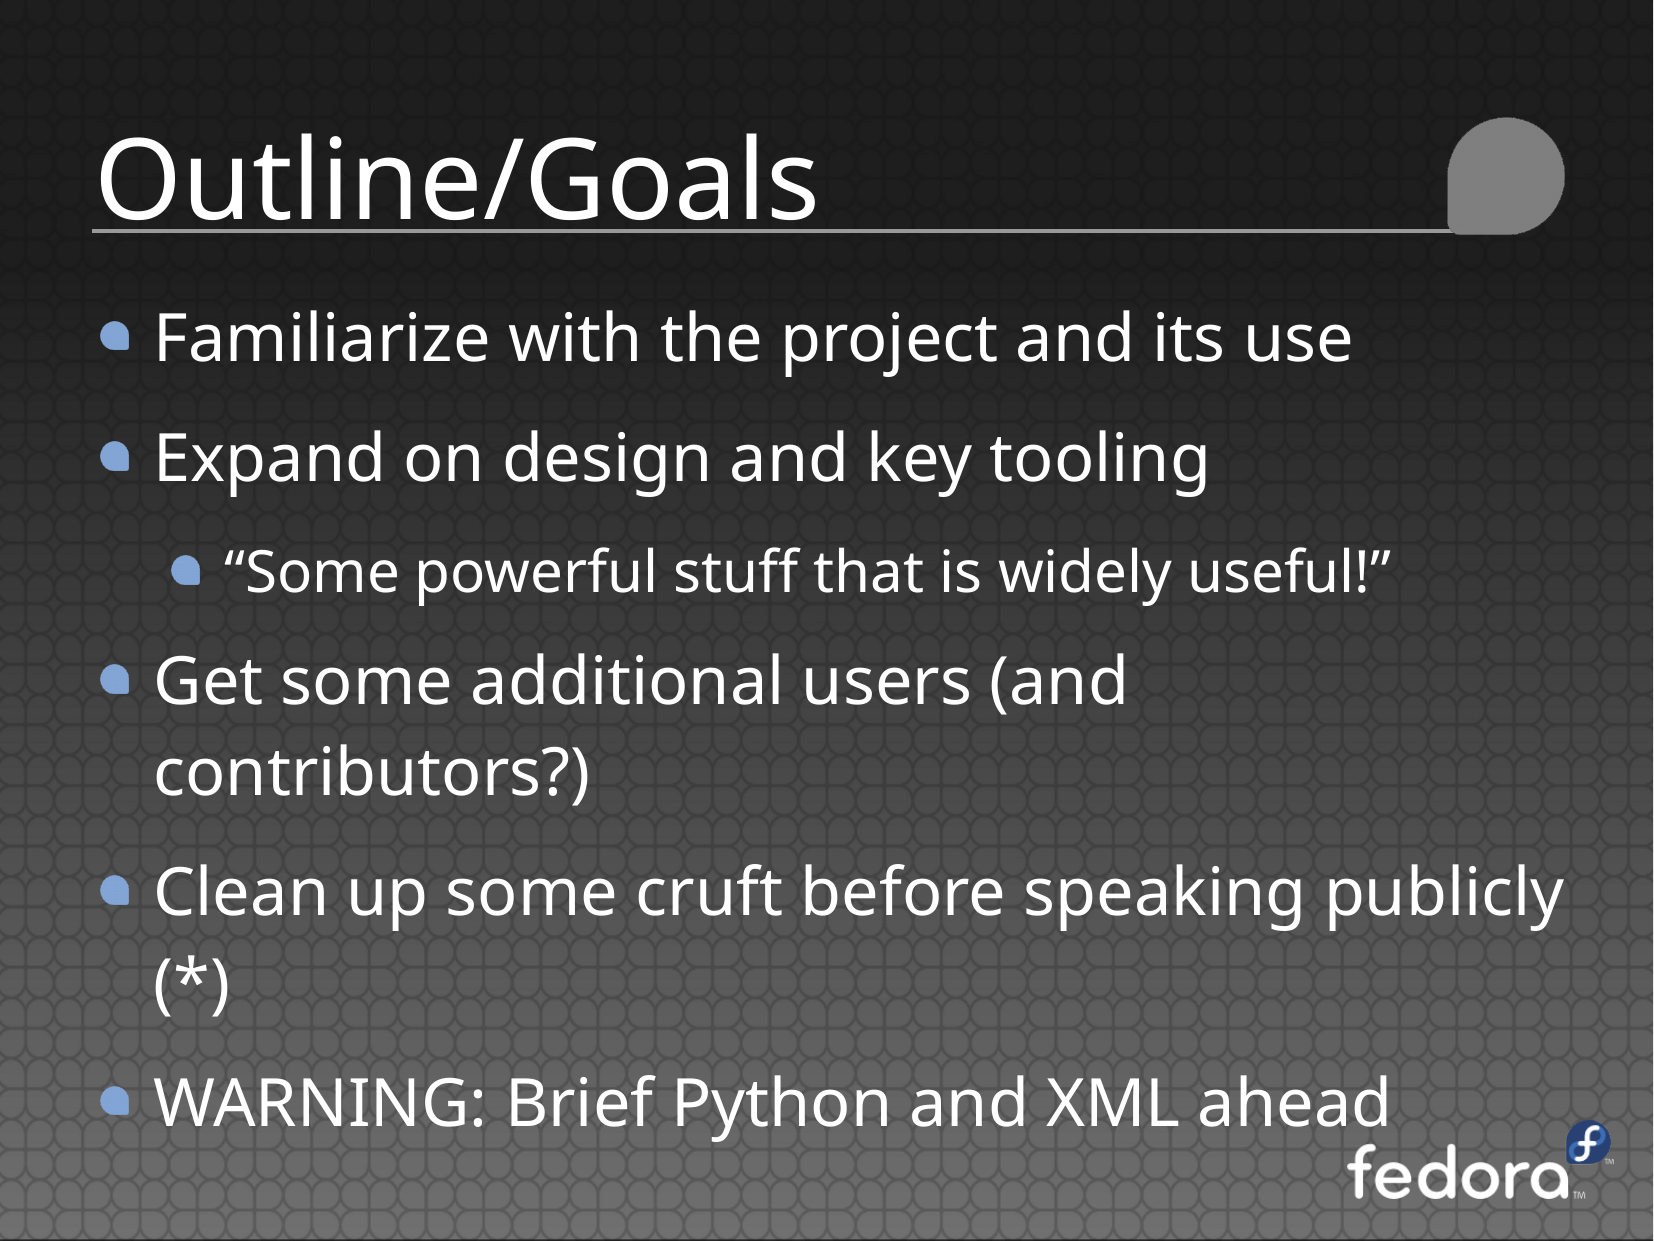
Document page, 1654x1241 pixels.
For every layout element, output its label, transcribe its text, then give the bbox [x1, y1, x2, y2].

list Familiarize with the project and its use Expand on design and key tooling “Some powerful stuff that is widely useful!” Get some additional users (and contributors?) Clean up some cruft before speaking publicly (*) WARNING: Brief Python and XML ahead [82, 290, 1571, 1095]
picture [0, 0, 1654, 1241]
title Outline/Goals [94, 100, 1425, 251]
